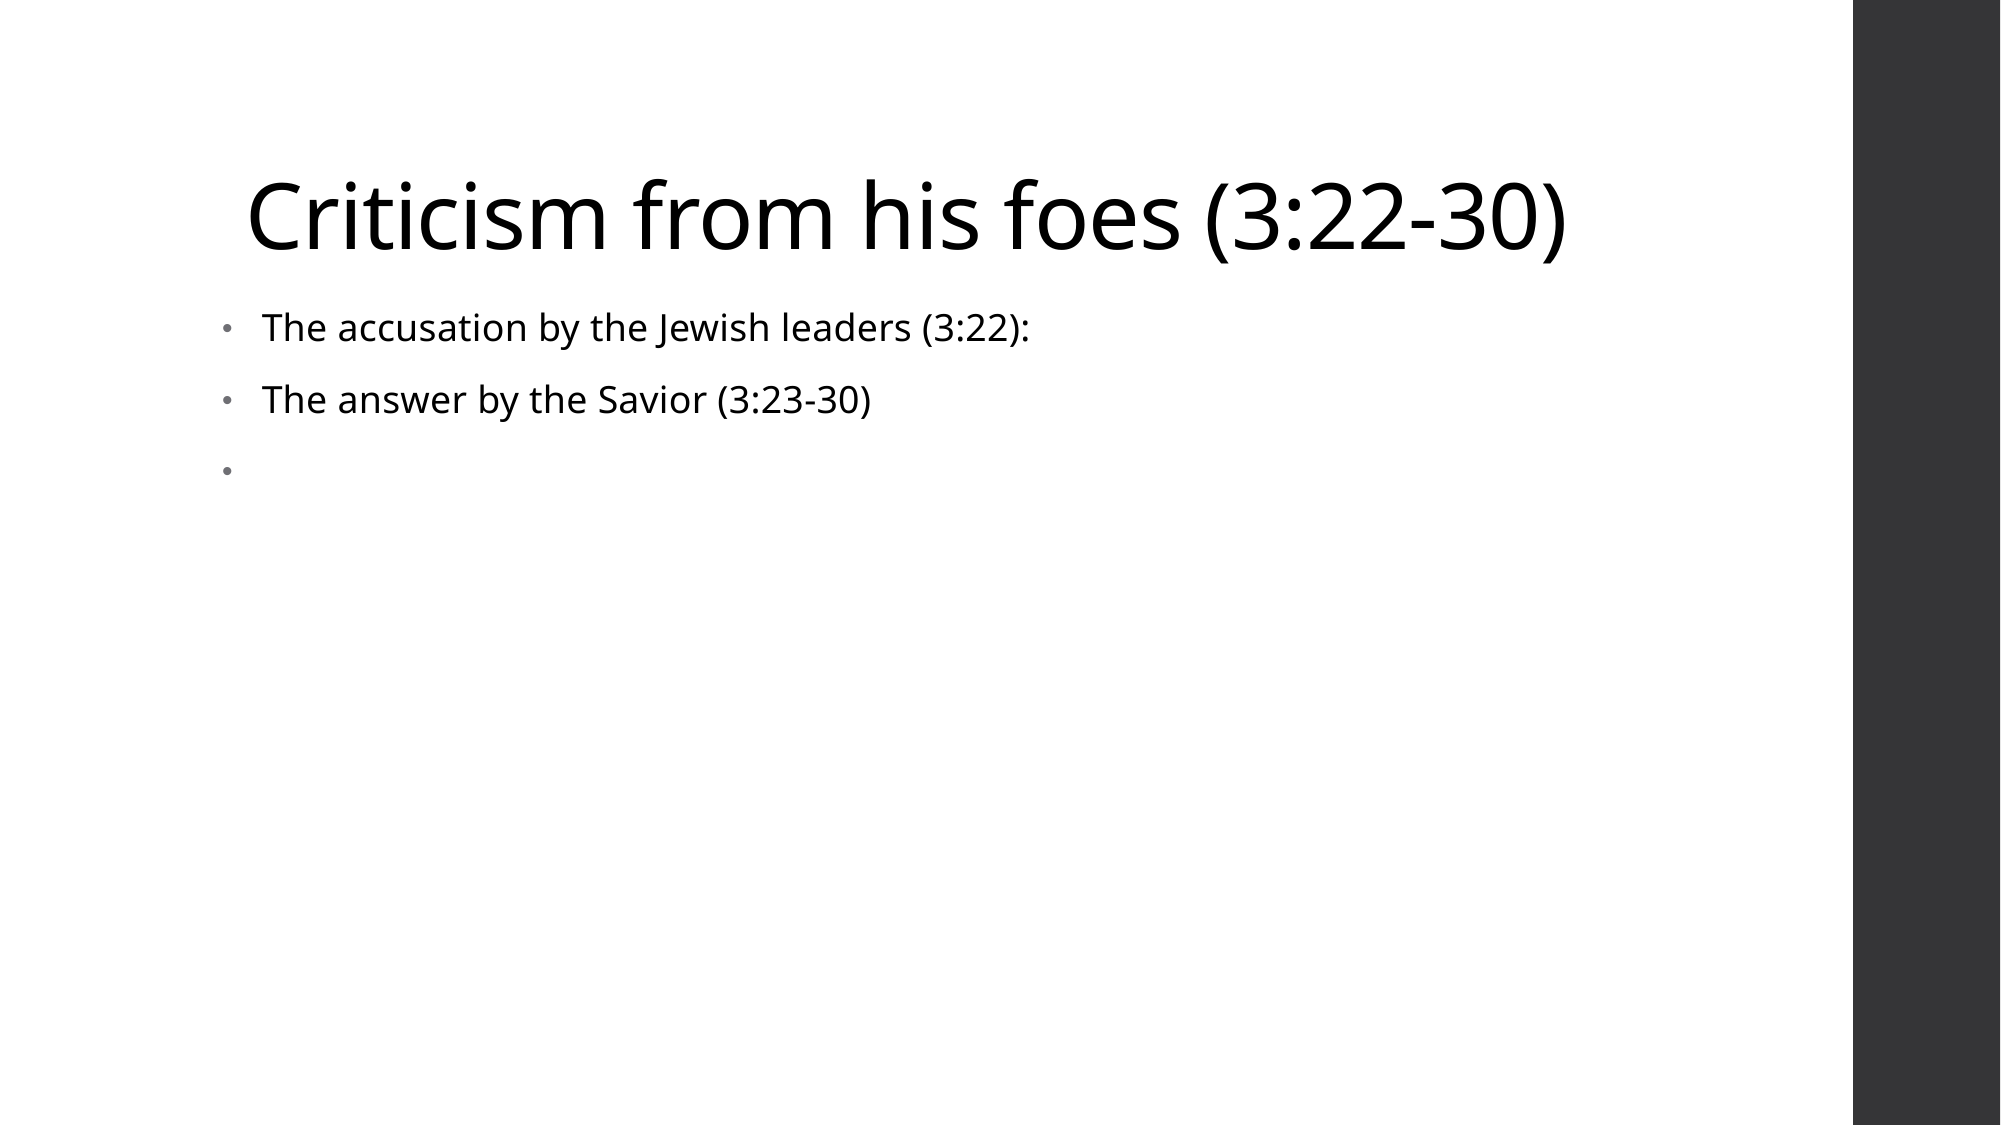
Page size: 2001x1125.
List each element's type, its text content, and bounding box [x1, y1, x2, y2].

title Criticism from his foes (3:22-30) [206, 60, 1797, 278]
list The accusation by the Jewish leaders (3:22): The answer by the Savior (3:23-30) [206, 299, 1617, 1014]
